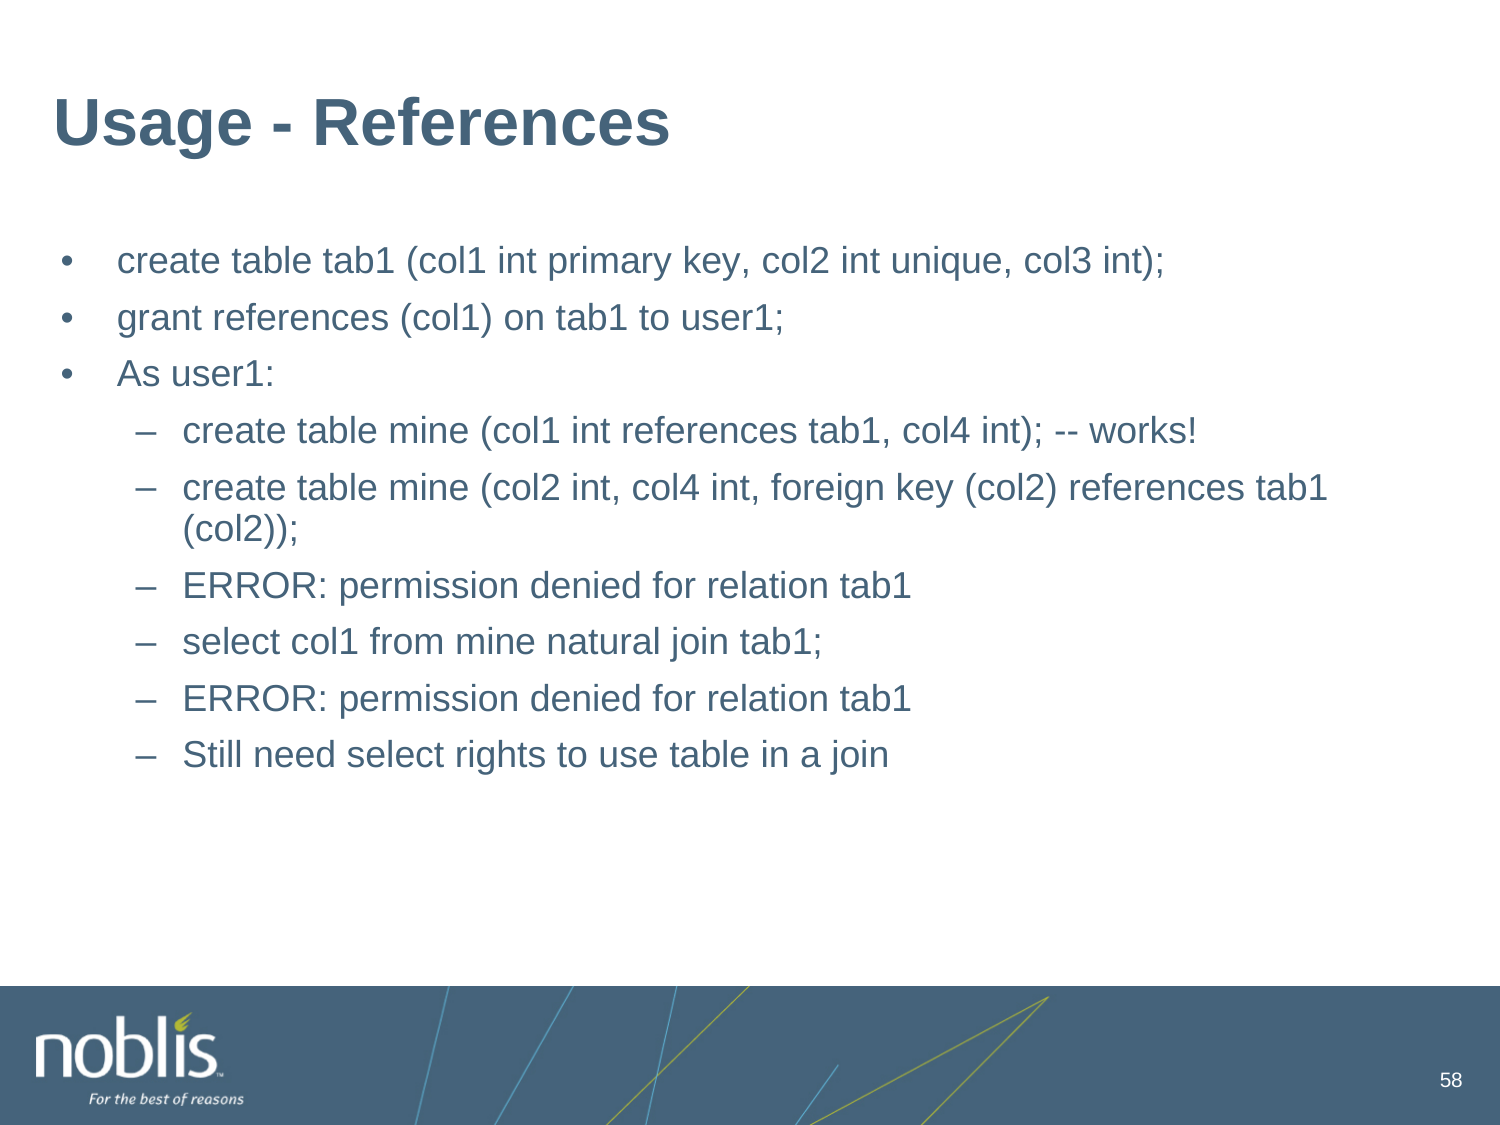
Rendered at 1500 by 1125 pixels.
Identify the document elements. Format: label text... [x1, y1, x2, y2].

picture [0, 986, 1500, 1125]
title Usage - References [53, 38, 1438, 211]
list create table tab1 (col1 int primary key, col2 int unique, col3 int); grant references (col1) on tab1 to user1; As user1: create table mine (col1 int references tab1, col4 int); -- works! create table mine (col2 int, col4 int, foreign key (col2) references tab1 (col2)); ERROR: permission denied for relation tab1 select col1 from mine natural join tab1; ERROR: permission denied for relation tab1 Still need select rights to use table in a join [60, 239, 1437, 944]
